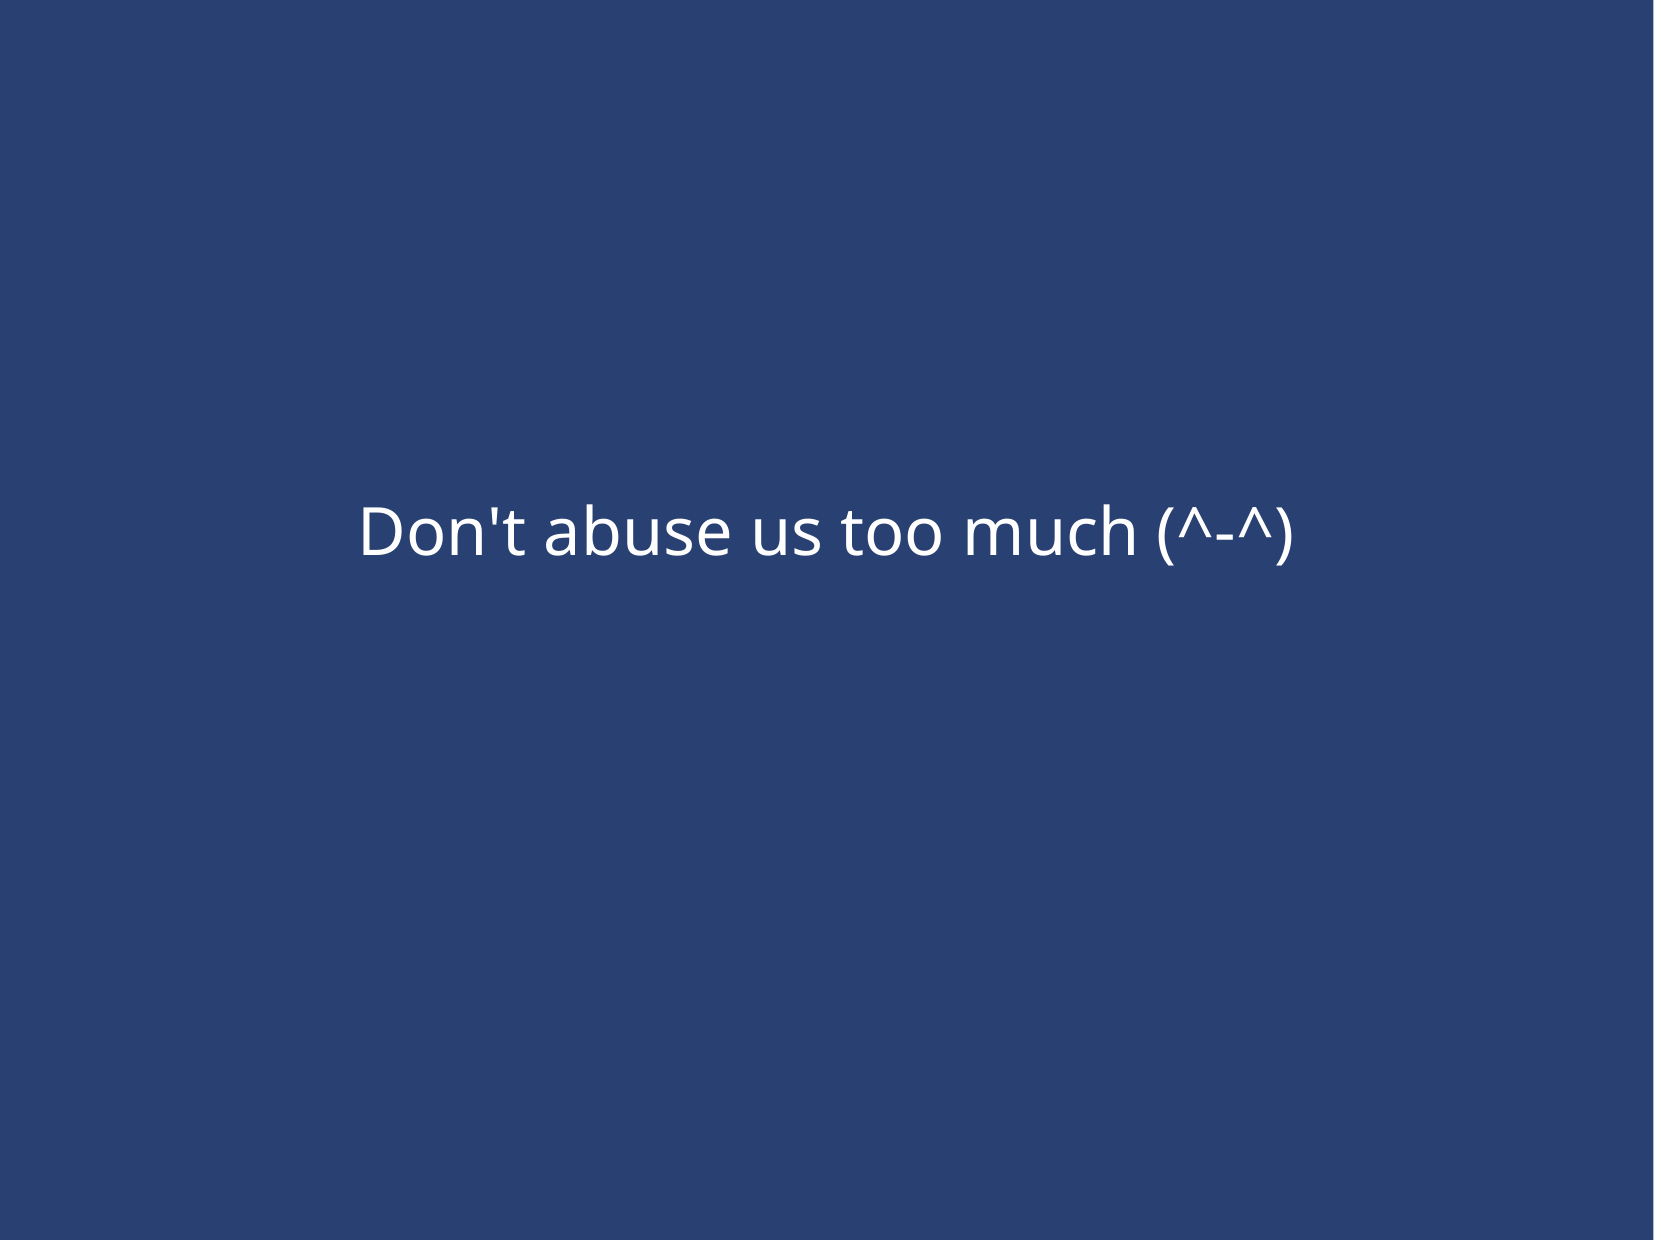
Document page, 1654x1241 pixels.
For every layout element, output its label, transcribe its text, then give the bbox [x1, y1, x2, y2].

subtitle Don't abuse us too much (^-^) [82, 49, 1571, 1109]
